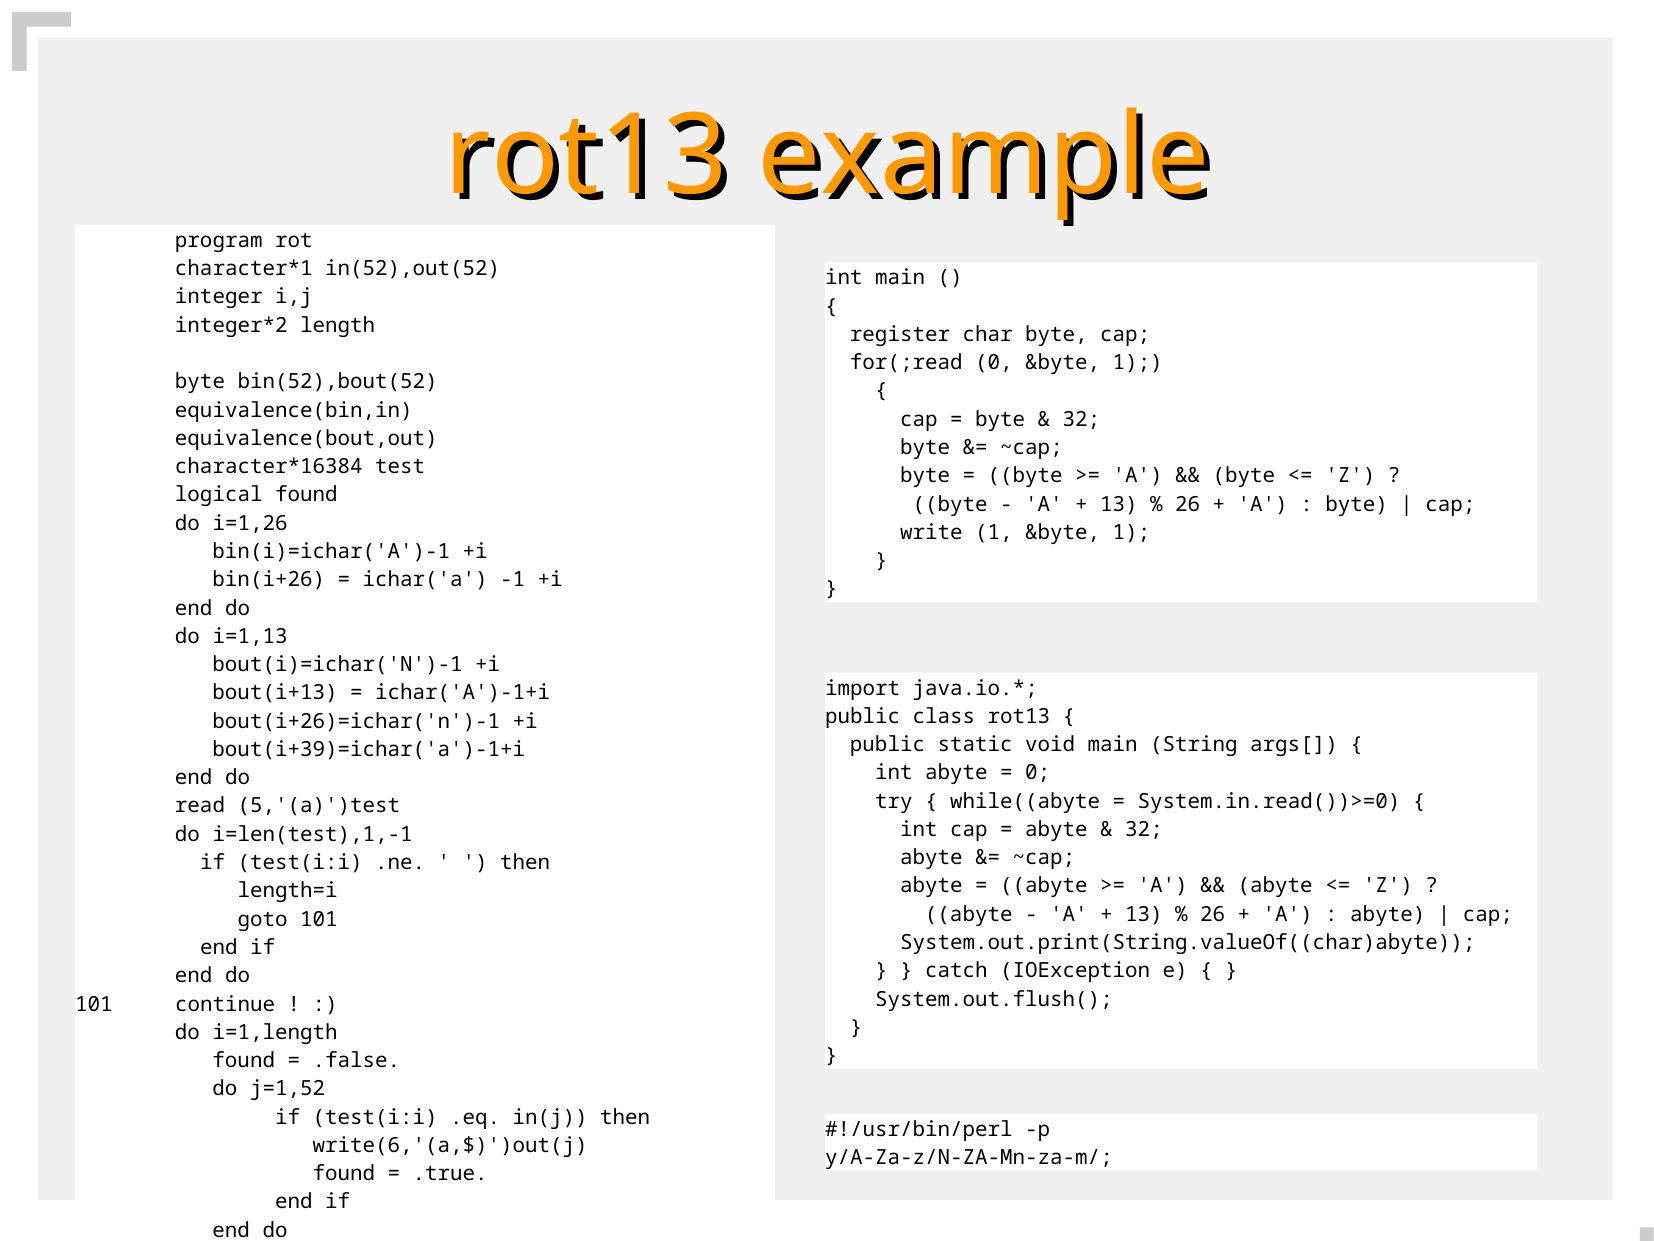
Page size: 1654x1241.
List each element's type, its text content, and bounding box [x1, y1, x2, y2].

text_box int main () { register char byte, cap; for(;read (0, &byte, 1);) { cap = byte & 32; byte &= ~cap; byte = ((byte >= 'A') && (byte <= 'Z') ? ((byte - 'A' + 13) % 26 + 'A') : byte) | cap; write (1, &byte, 1); } } [825, 262, 1538, 542]
text_box #!/usr/bin/perl -p y/A-Za-z/N-ZA-Mn-za-m/; [825, 1113, 1538, 1161]
title rot13 example [121, 46, 1534, 254]
text_box import java.io.*; public class rot13 { public static void main (String args[]) { int abyte = 0; try { while((abyte = System.in.read())>=0) { int cap = abyte & 32; abyte &= ~cap; abyte = ((abyte >= 'A') && (abyte <= 'Z') ? ((abyte - 'A' + 13) % 26 + 'A') : abyte) | cap; System.out.print(String.valueOf((char)abyte)); } } catch (IOException e) { } System.out.flush(); } } [825, 672, 1538, 1011]
text_box program rot character*1 in(52),out(52) integer i,j integer*2 length byte bin(52),bout(52) equivalence(bin,in) equivalence(bout,out) character*16384 test logical found do i=1,26 bin(i)=ichar('A')-1 +i bin(i+26) = ichar('a') -1 +i end do do i=1,13 bout(i)=ichar('N')-1 +i bout(i+13) = ichar('A')-1+i bout(i+26)=ichar('n')-1 +i bout(i+39)=ichar('a')-1+i end do read (5,'(a)')test do i=len(test),1,-1 if (test(i:i) .ne. ' ') then length=i goto 101 end if end do 101 continue ! :) do i=1,length found = .false. do j=1,52 if (test(i:i) .eq. in(j)) then write(6,'(a,$)')out(j) found = .true. end if end do if (.not. found) write(6,'(a,$)')test(i:i) end do write(6,'(1x)') end [75, 225, 776, 1163]
